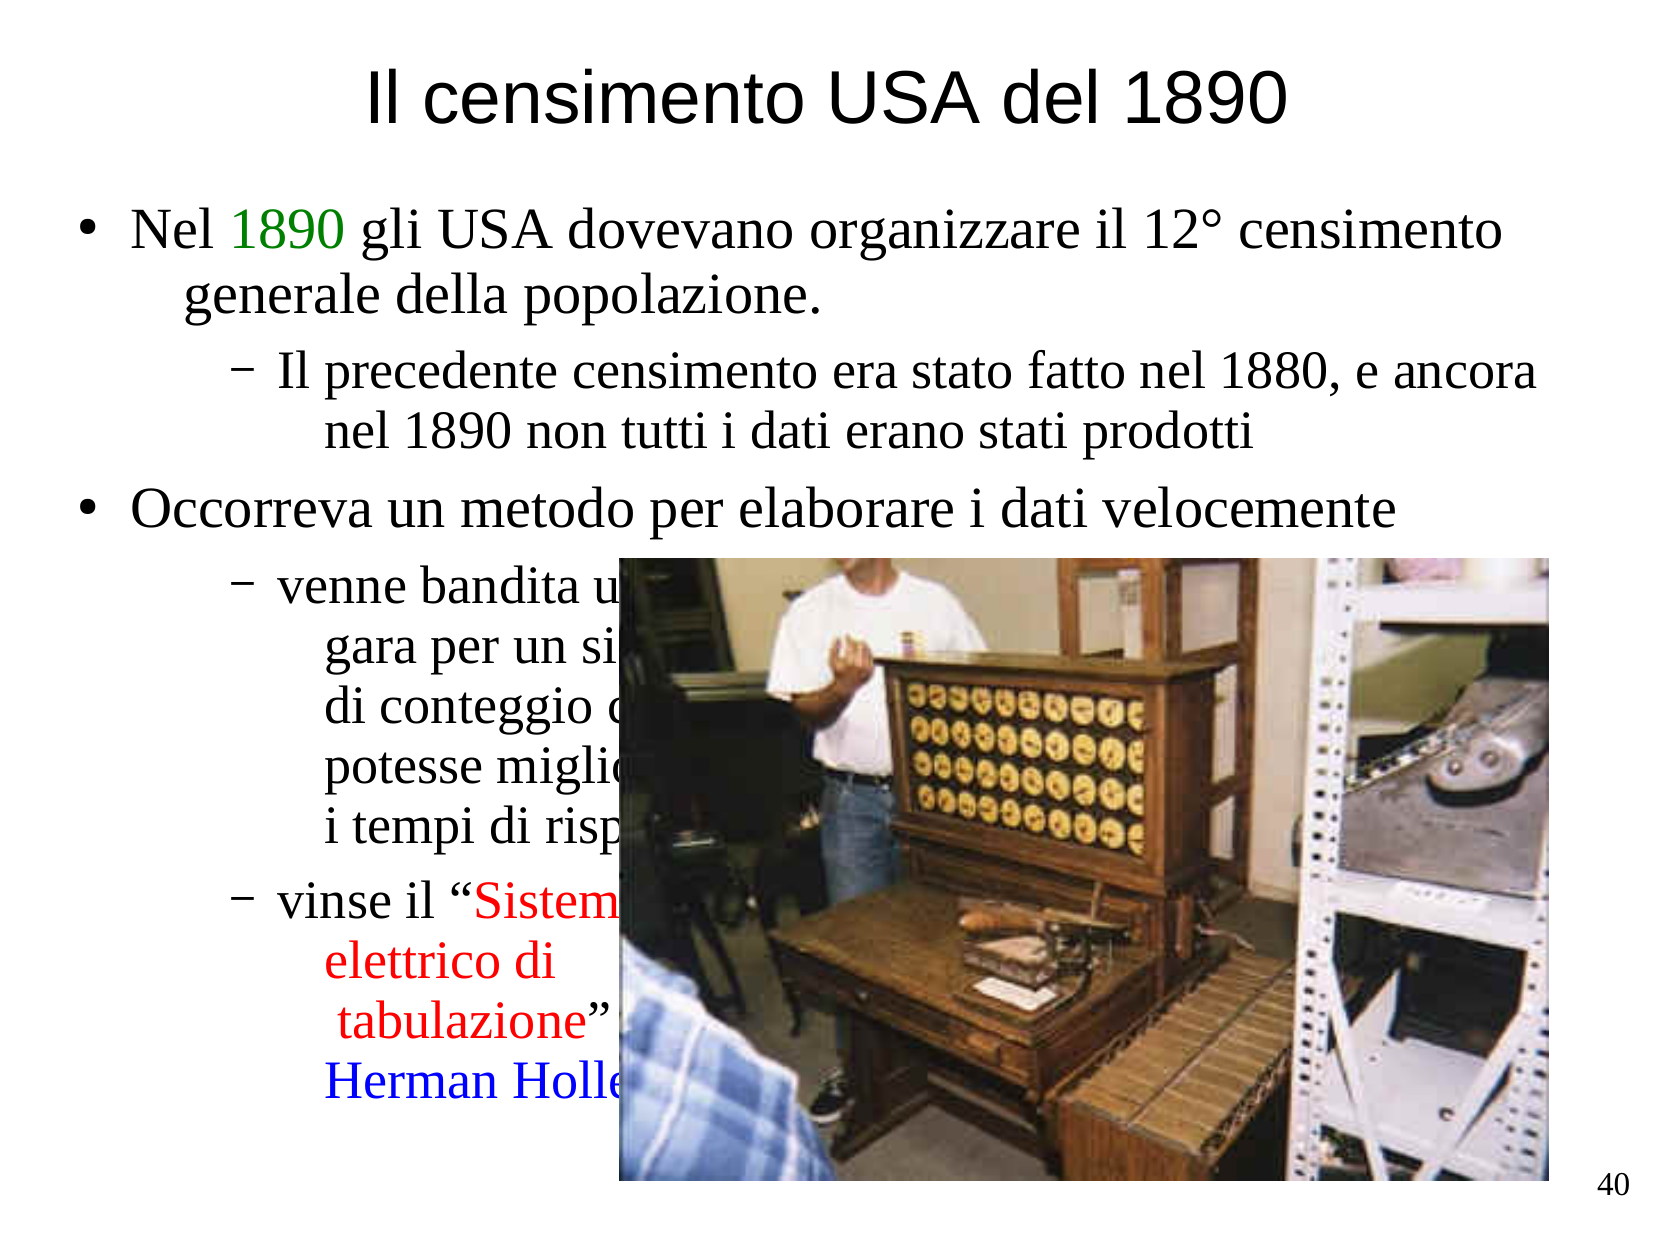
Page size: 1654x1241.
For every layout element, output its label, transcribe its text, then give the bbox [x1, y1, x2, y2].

picture [619, 558, 1549, 1181]
list Nel 1890 gli USA dovevano organizzare il 12° censimento generale della popolazione. Il precedente censimento era stato fatto nel 1880, e ancora nel 1890 non tutti i dati erano stati prodotti Occorreva un metodo per elaborare i dati velocemente venne bandita una gara per un sistema di conteggio che potesse migliorare i tempi di risposta vinse il “Sistema elettrico di tabulazione” di Herman Hollerith [42, 196, 1612, 1187]
title Il censimento USA del 1890 [37, 30, 1617, 166]
